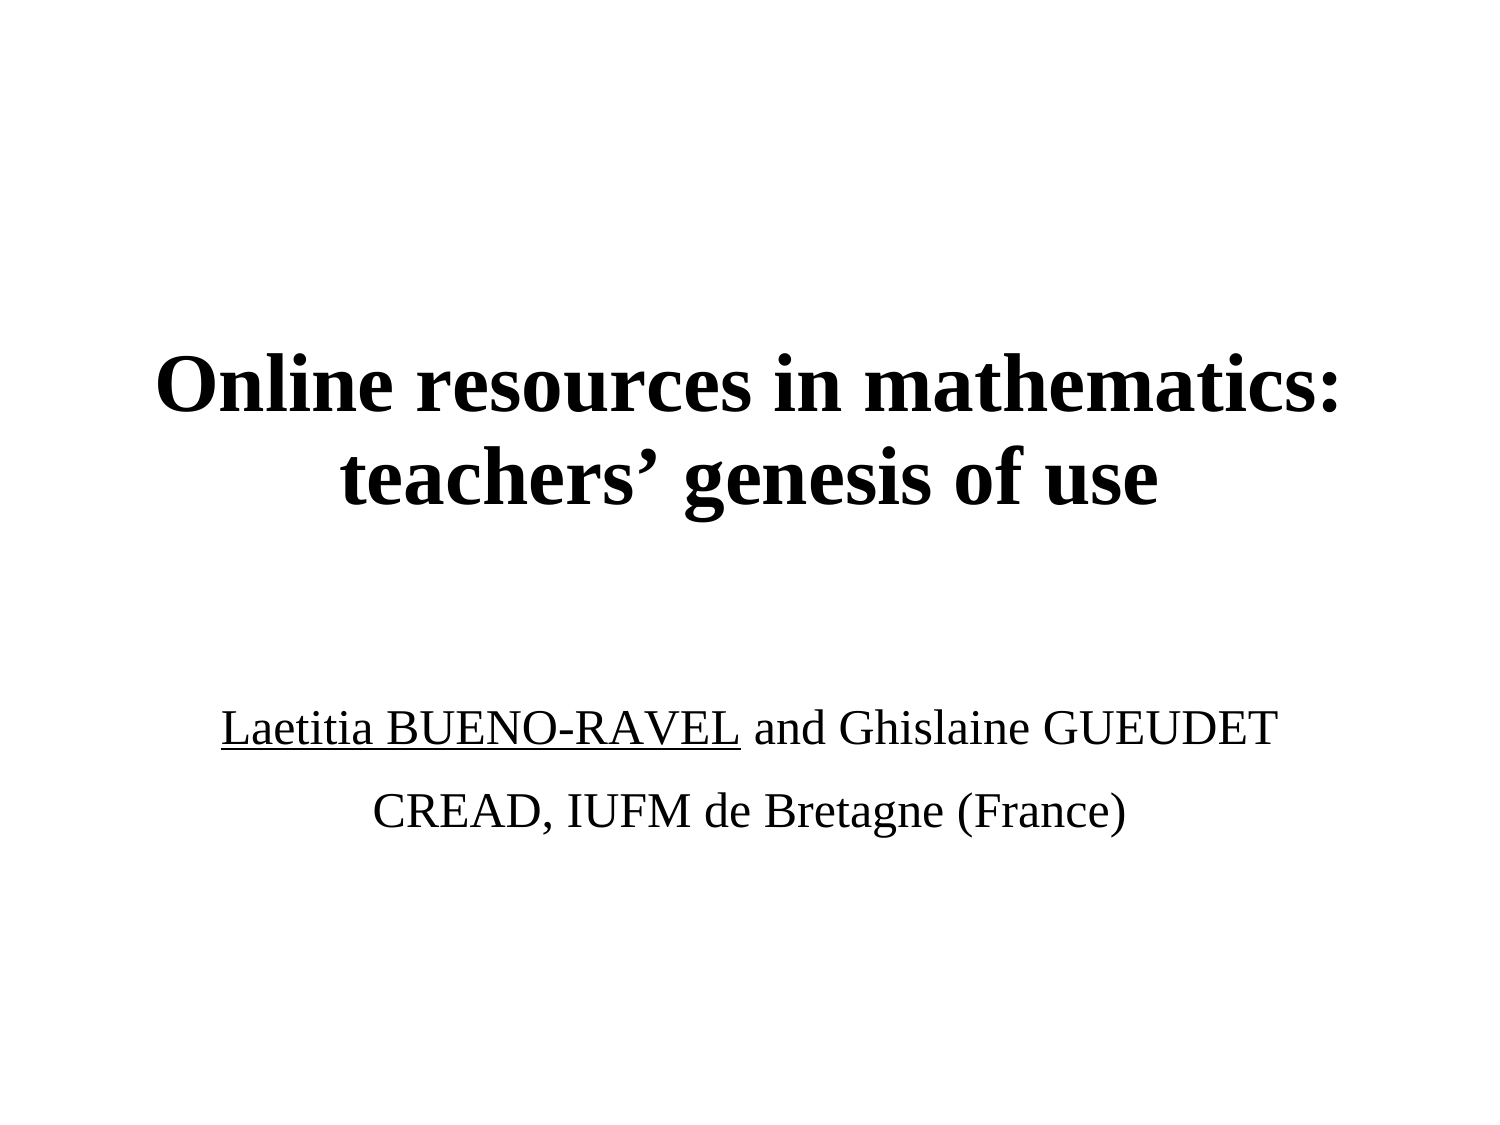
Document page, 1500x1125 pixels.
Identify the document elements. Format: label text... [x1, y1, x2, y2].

text_box Laetitia BUENO-RAVEL and Ghislaine GUEUDET CREAD, IUFM de Bretagne (France) [206, 692, 1294, 847]
title Online resources in mathematics: teachers’ genesis of use [112, 322, 1388, 538]
